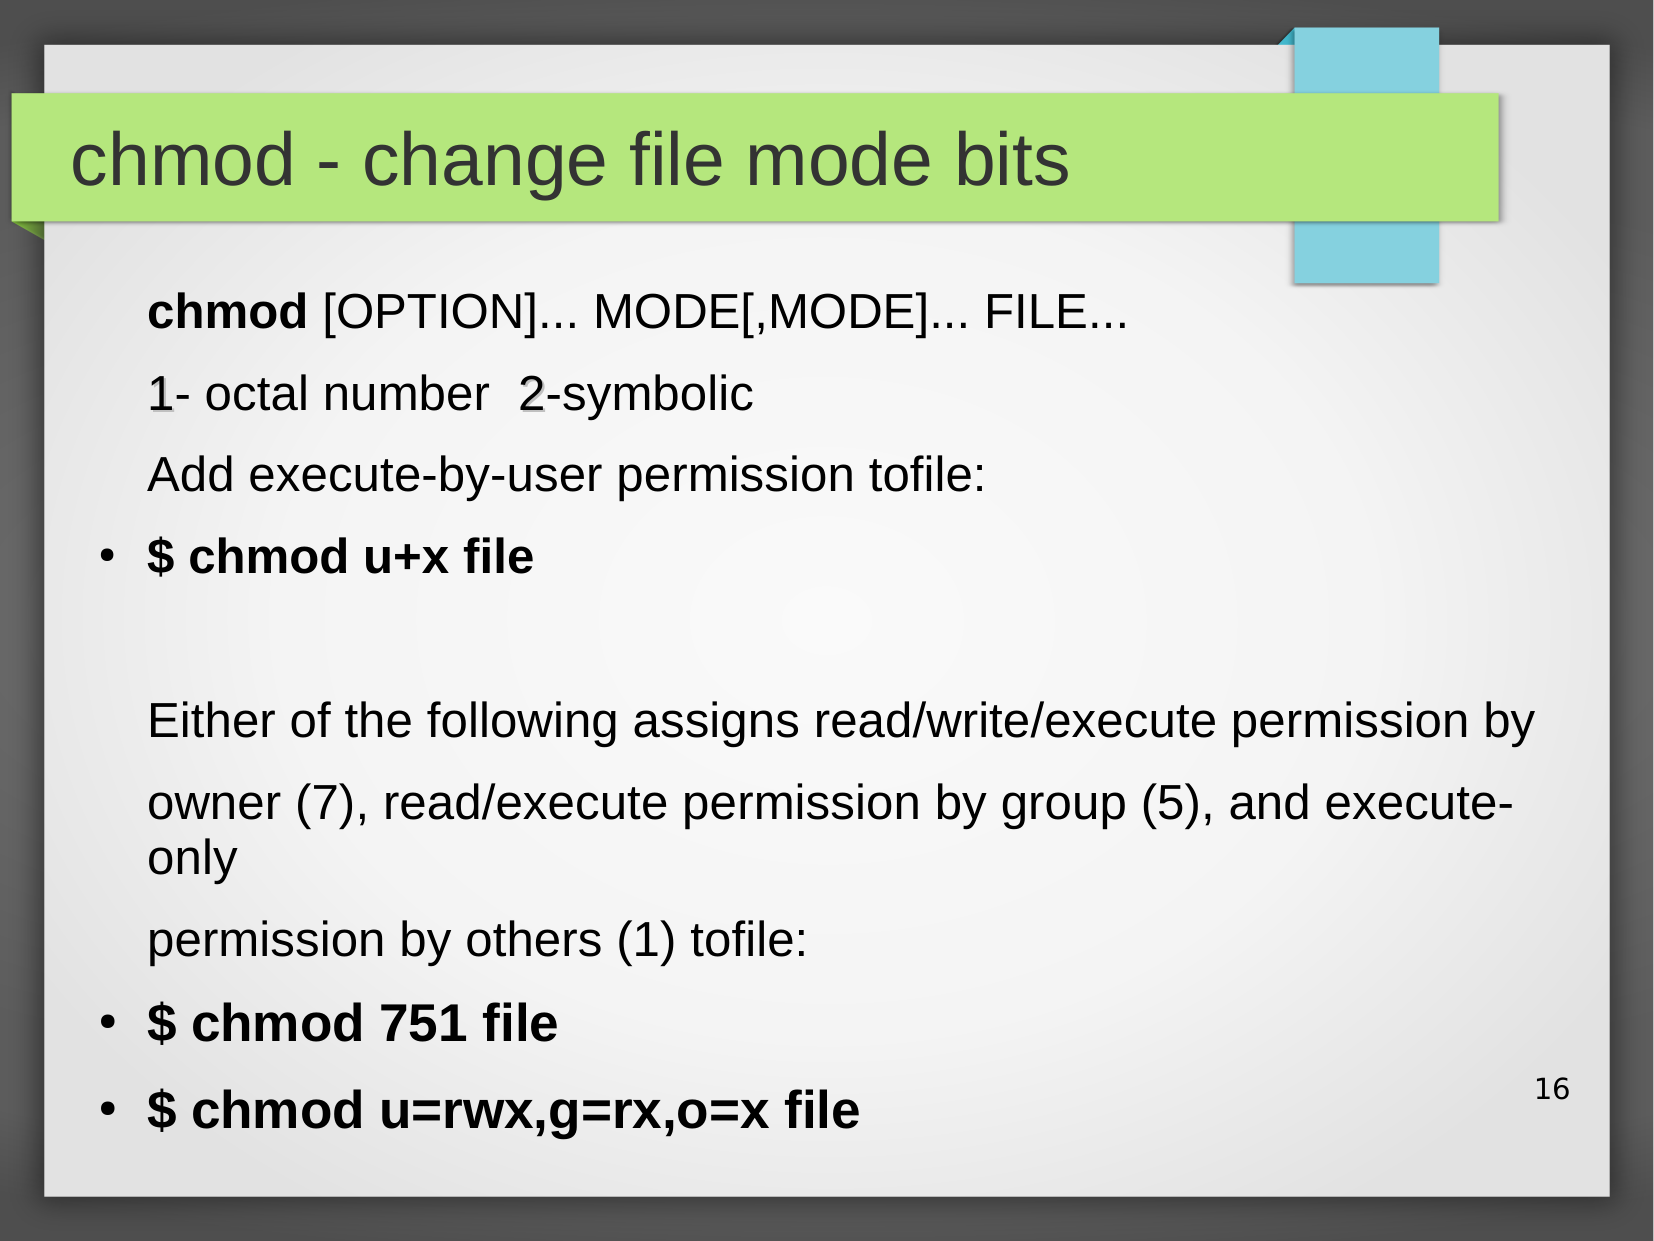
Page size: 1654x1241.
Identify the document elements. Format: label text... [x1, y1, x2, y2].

list chmod [OPTION]... MODE[,MODE]... FILE... 1- octal number 2-symbolic Add execute-by-user permission tofile: $ chmod u+x file Either of the following assigns read/write/execute permission by owner (7), read/execute permission by group (5), and execute-only permission by others (1) tofile: $ chmod 751 file $ chmod u=rwx,g=rx,o=x file [82, 283, 1538, 1164]
title chmod - change file mode bits [70, 106, 1229, 213]
picture [0, 0, 1654, 1241]
